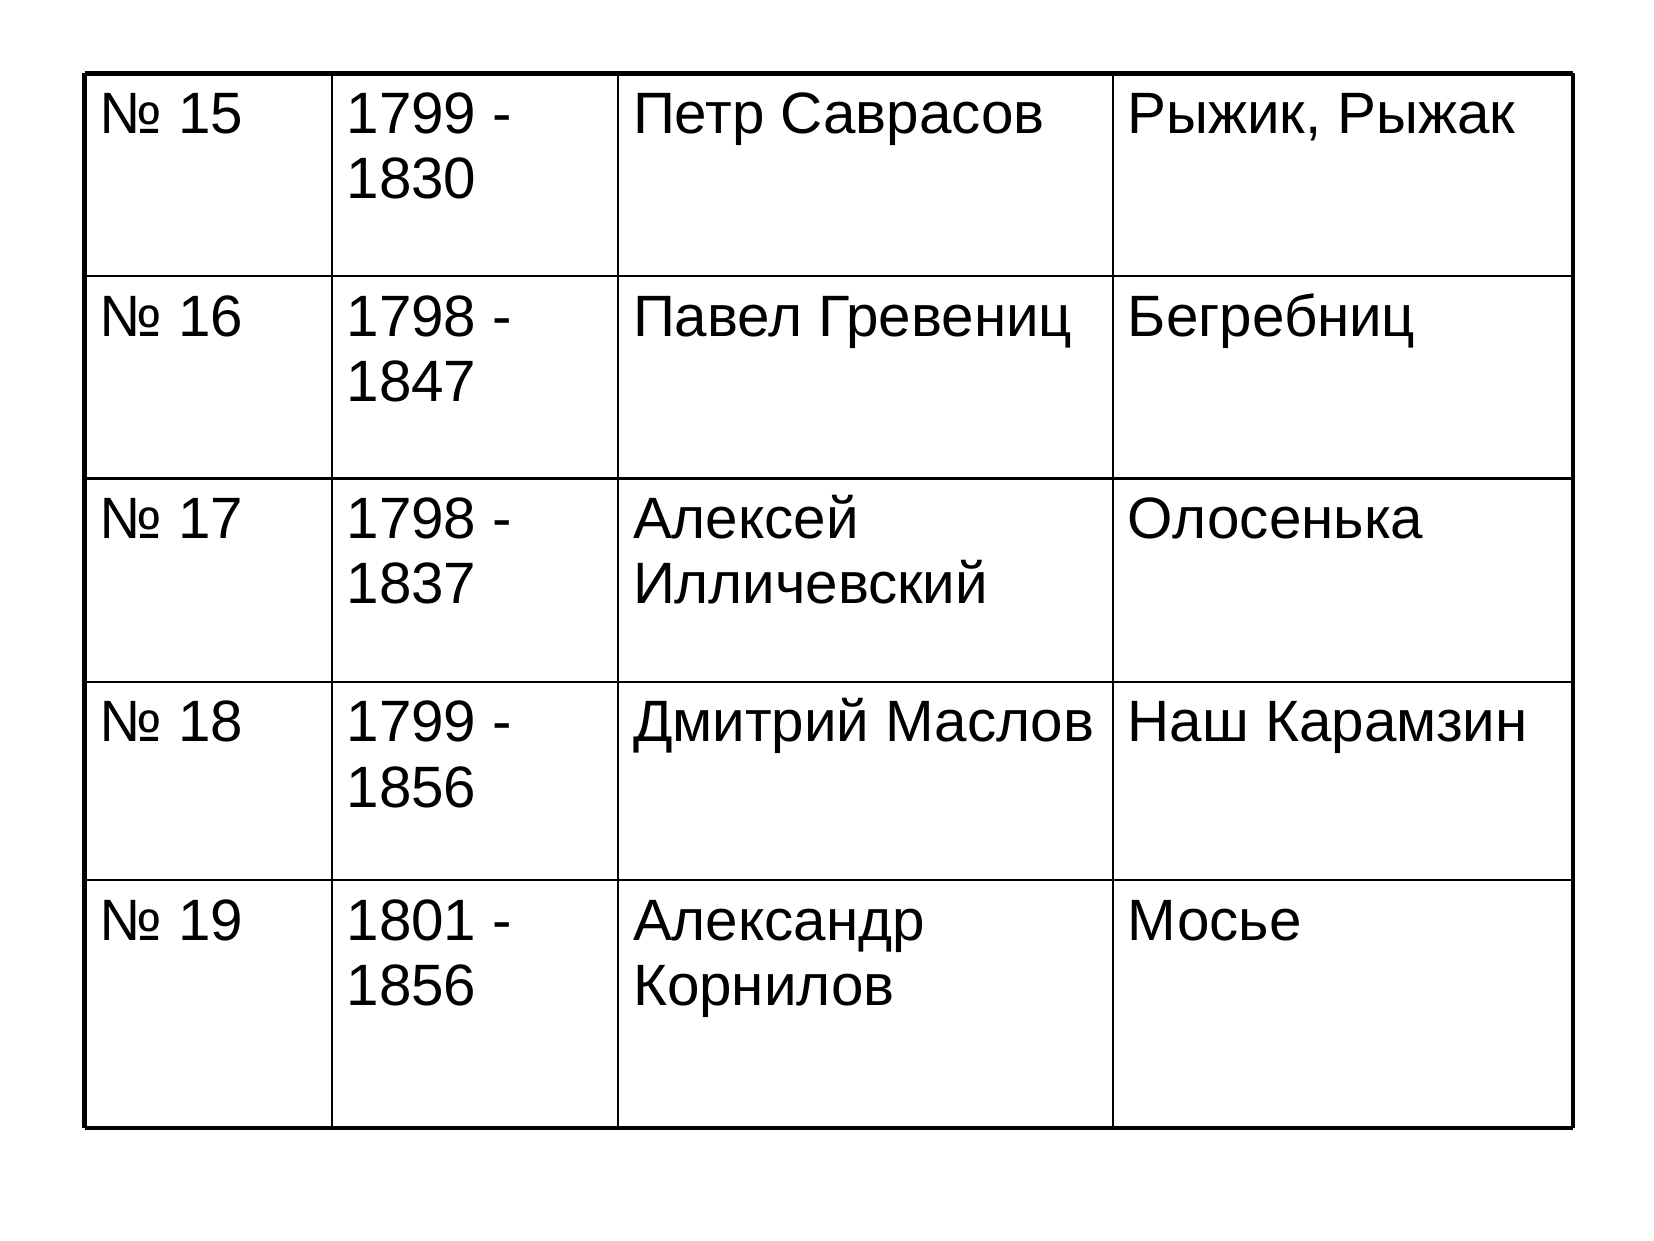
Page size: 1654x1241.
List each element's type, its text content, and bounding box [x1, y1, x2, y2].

text_box № 18 [87, 683, 331, 879]
text_box Петр Саврасов [619, 76, 1112, 275]
text_box Павел Гревениц [619, 277, 1112, 477]
text_box Олосенька [1114, 480, 1571, 681]
text_box № 15 [87, 76, 331, 275]
text_box 1798 - 1837 [333, 480, 617, 681]
text_box Дмитрий Маслов [619, 683, 1112, 879]
text_box Рыжик, Рыжак [1114, 76, 1571, 275]
text_box Александр Корнилов [619, 881, 1112, 1126]
text_box 1801 - 1856 [333, 881, 617, 1126]
text_box Алексей Илличевский [619, 480, 1112, 681]
text_box № 17 [87, 480, 331, 681]
text_box № 19 [87, 881, 331, 1126]
text_box Наш Карамзин [1114, 683, 1571, 879]
text_box 1798 - 1847 [333, 277, 617, 477]
text_box № 16 [87, 277, 331, 477]
text_box 1799 - 1856 [333, 683, 617, 879]
text_box Мосье [1114, 881, 1571, 1126]
text_box Бегребниц [1114, 277, 1571, 477]
text_box 1799 - 1830 [333, 76, 617, 275]
